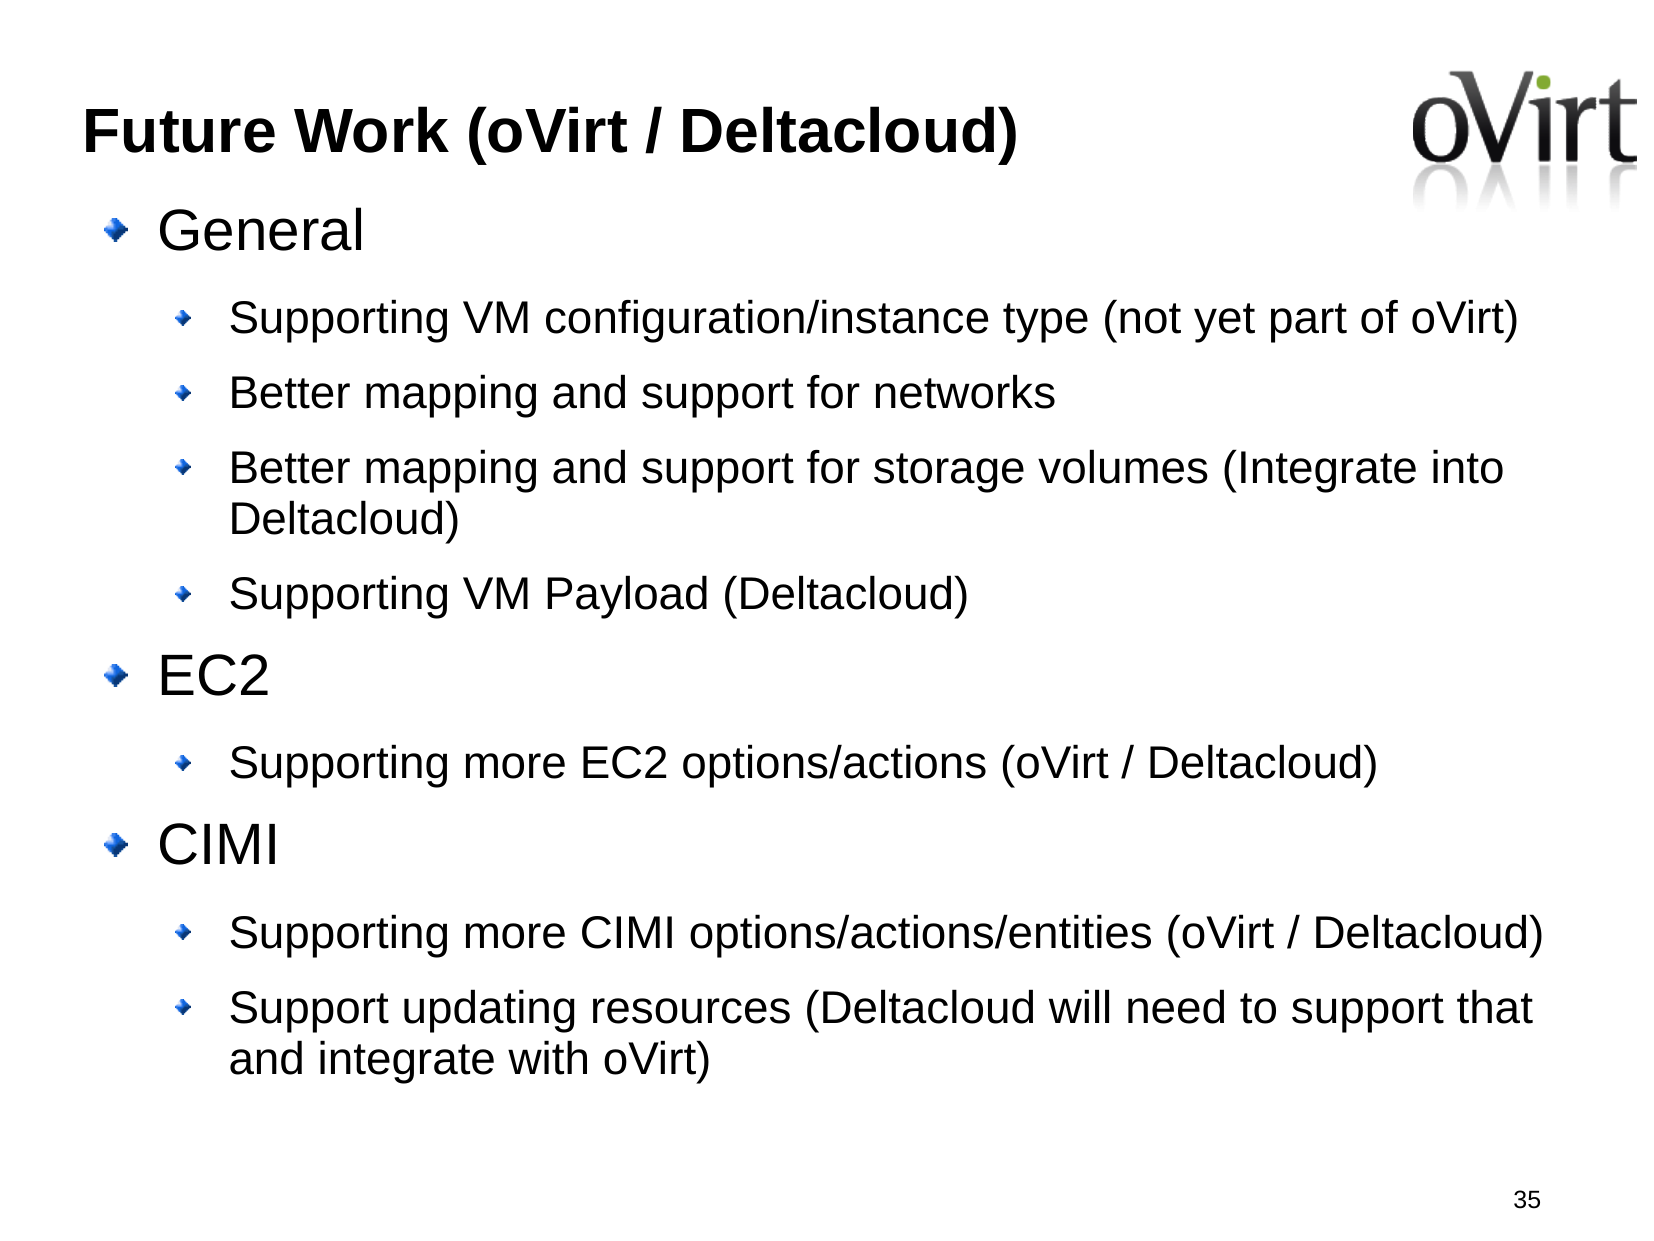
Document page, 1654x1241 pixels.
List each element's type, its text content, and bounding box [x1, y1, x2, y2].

list General Supporting VM configuration/instance type (not yet part of oVirt) Better mapping and support for networks Better mapping and support for storage volumes (Integrate into Deltacloud) Supporting VM Payload (Deltacloud) EC2 Supporting more EC2 options/actions (oVirt / Deltacloud) CIMI Supporting more CIMI options/actions/entities (oVirt / Deltacloud) Support updating resources (Deltacloud will need to support that and integrate with oVirt) [86, 197, 1576, 1085]
picture [1413, 63, 1637, 212]
title Future Work (oVirt / Deltacloud) [82, 37, 1303, 226]
